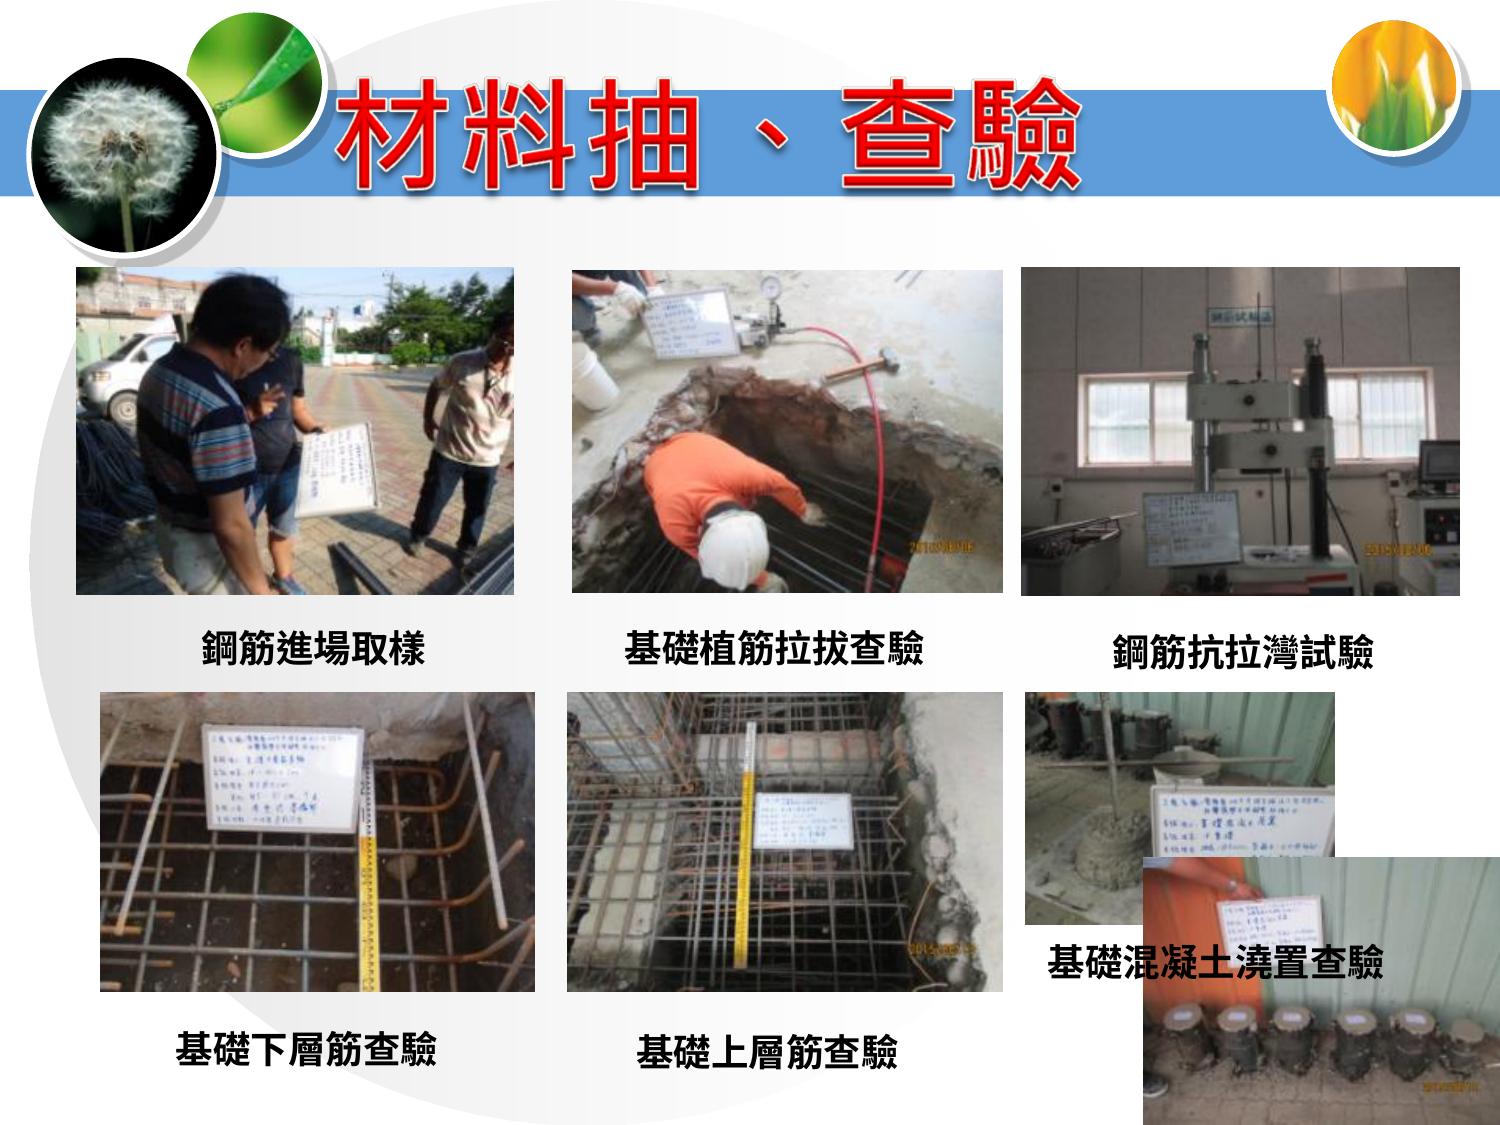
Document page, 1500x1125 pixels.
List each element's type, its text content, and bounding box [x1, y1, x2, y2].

picture [31, 57, 217, 253]
text_box 鋼筋抗拉灣試驗 [1097, 620, 1390, 682]
picture [76, 12, 1460, 678]
text_box 基礎植筋拉拔查驗 [610, 617, 940, 678]
picture [567, 692, 1003, 992]
text_box 基礎上層筋查驗 [621, 1021, 914, 1082]
picture [100, 692, 535, 992]
picture [1025, 692, 1500, 1125]
picture [1331, 20, 1457, 151]
text_box 基礎混凝土澆置查驗 [1033, 930, 1401, 992]
text_box 鋼筋進場取樣 [186, 617, 442, 678]
text_box 基礎下層筋查驗 [160, 1018, 454, 1080]
